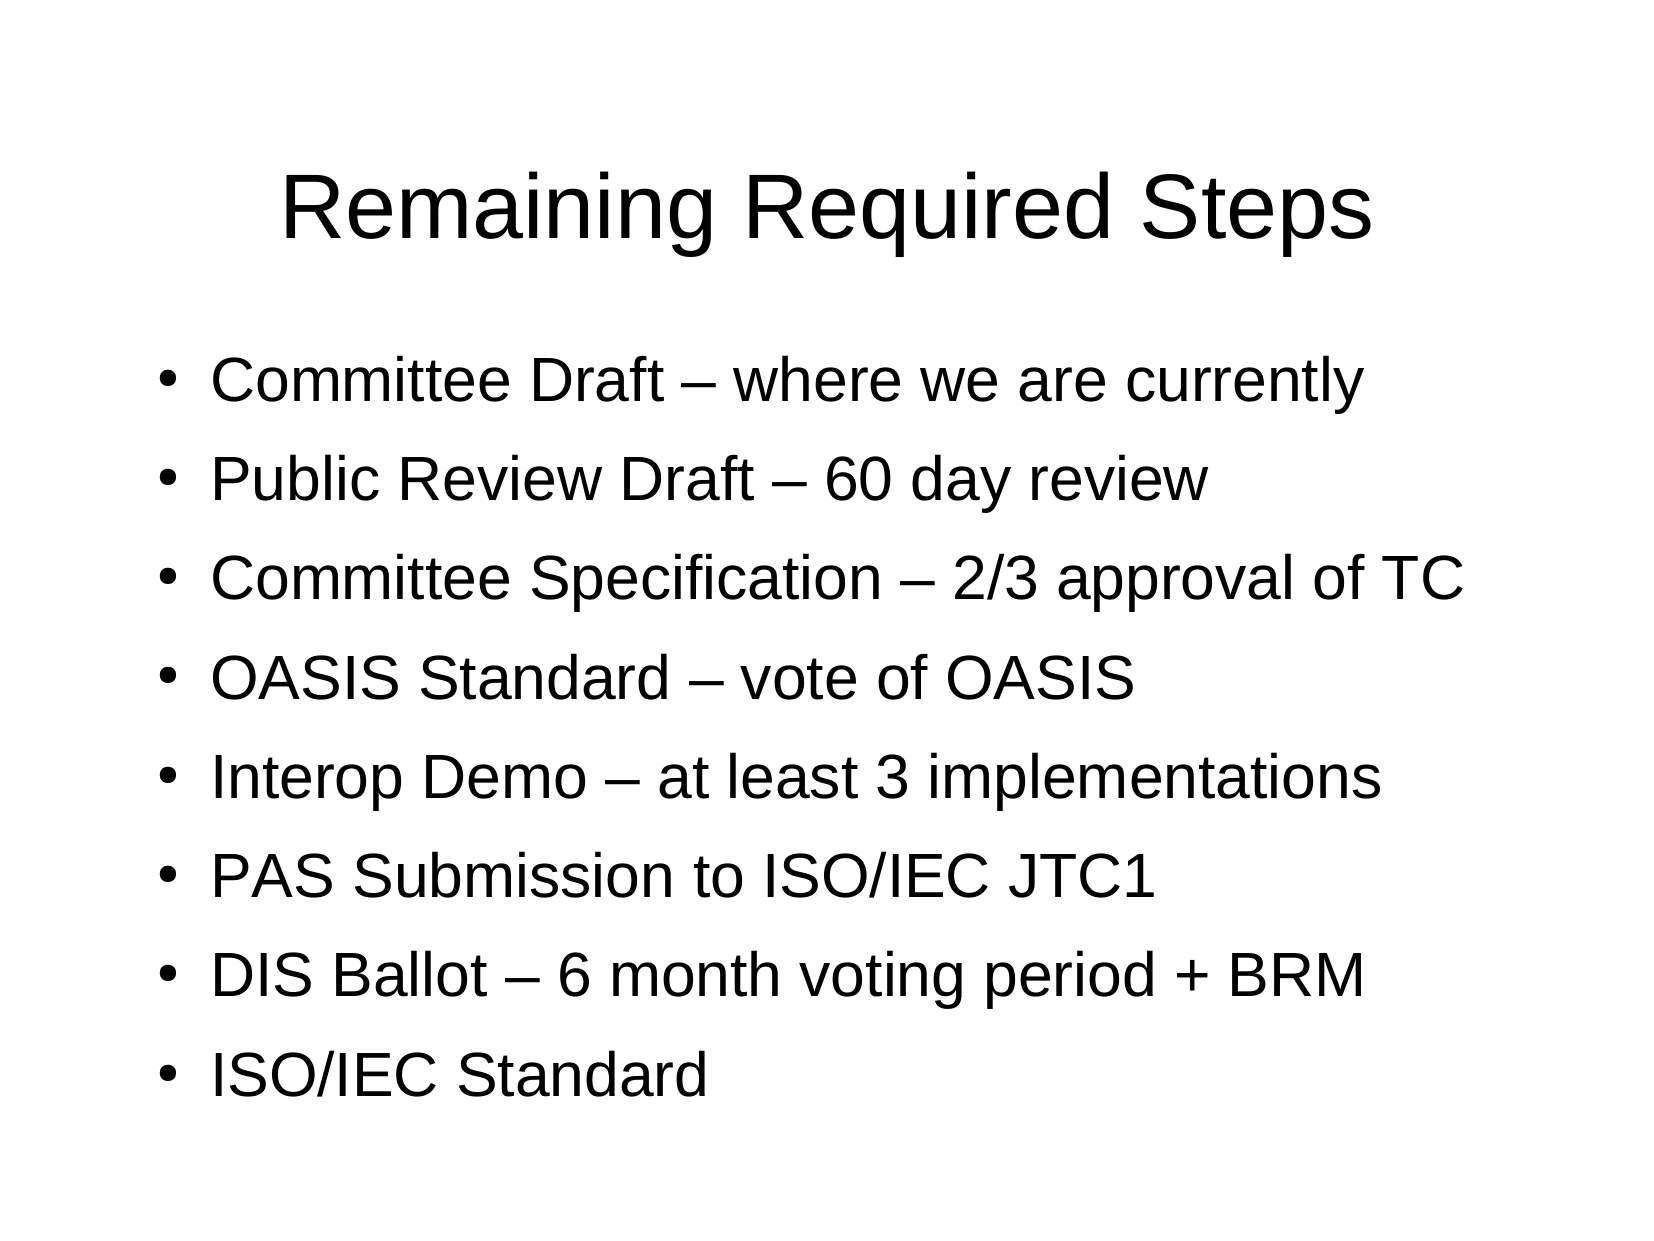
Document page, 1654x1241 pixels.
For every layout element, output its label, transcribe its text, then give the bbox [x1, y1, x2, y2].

list Committee Draft – where we are currently Public Review Draft – 60 day review Committee Specification – 2/3 approval of TC OASIS Standard – vote of OASIS Interop Demo – at least 3 implementations PAS Submission to ISO/IEC JTC1 DIS Ballot – 6 month voting period + BRM ISO/IEC Standard [121, 344, 1534, 1127]
title Remaining Required Steps [121, 102, 1534, 311]
